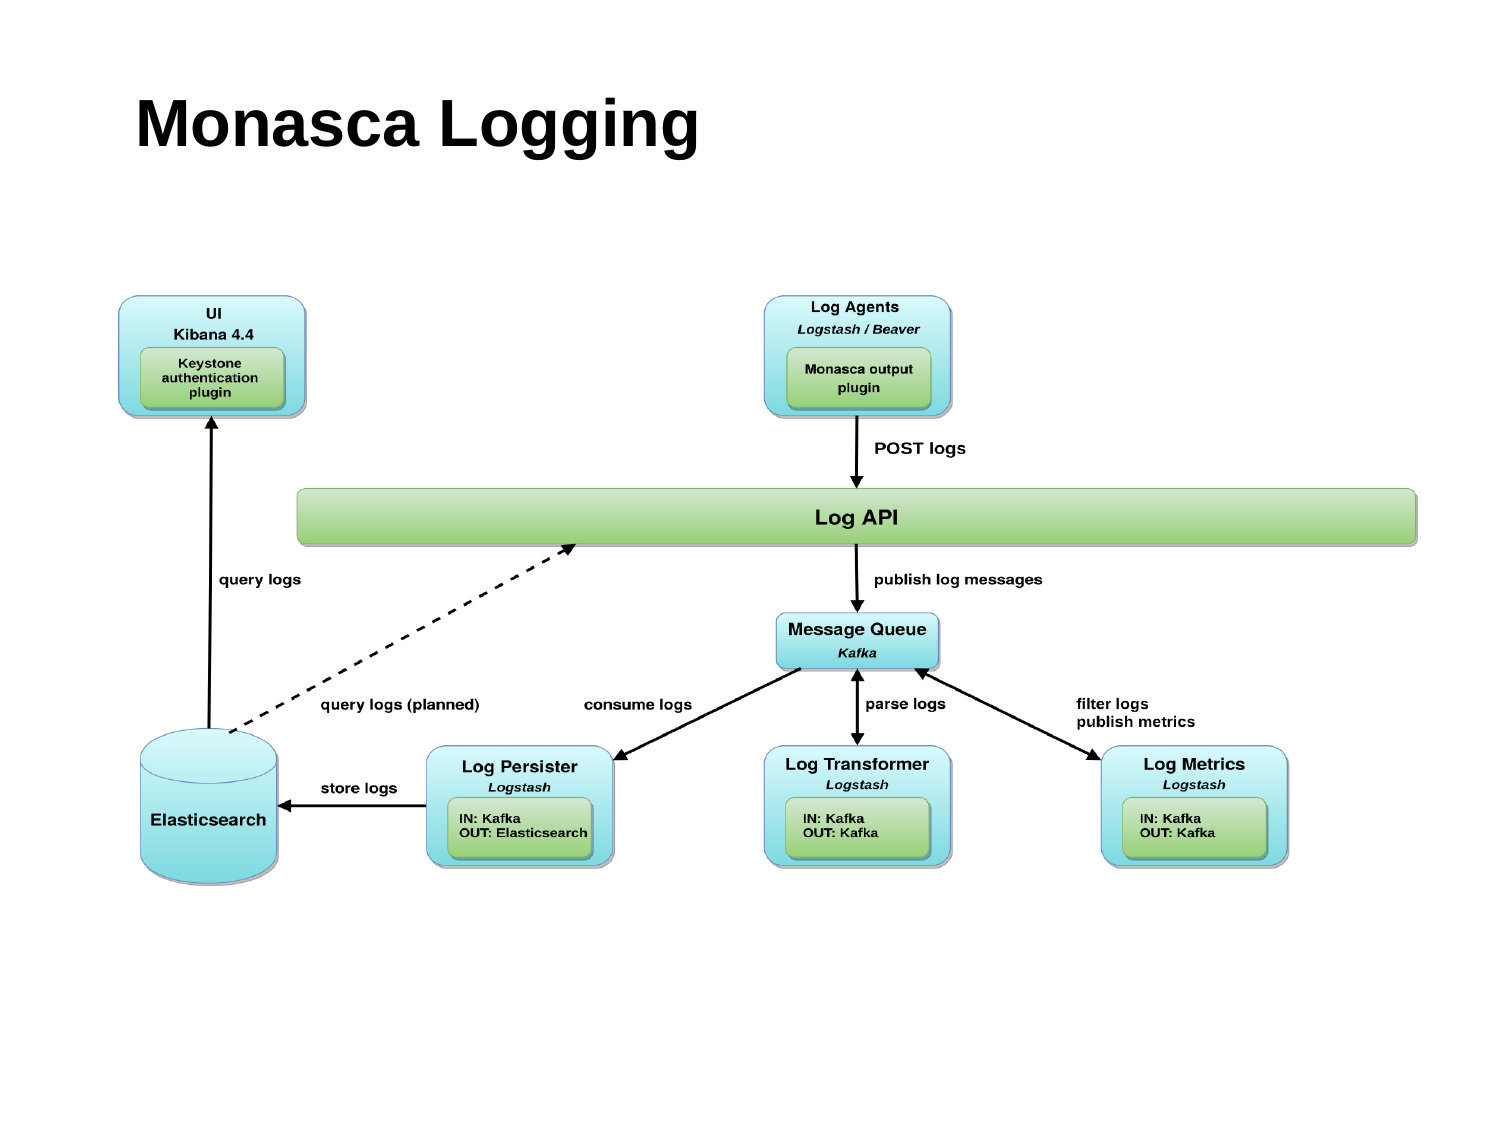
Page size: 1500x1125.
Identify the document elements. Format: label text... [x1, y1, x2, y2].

picture [118, 295, 1418, 886]
title Monasca Logging [135, 41, 1372, 204]
